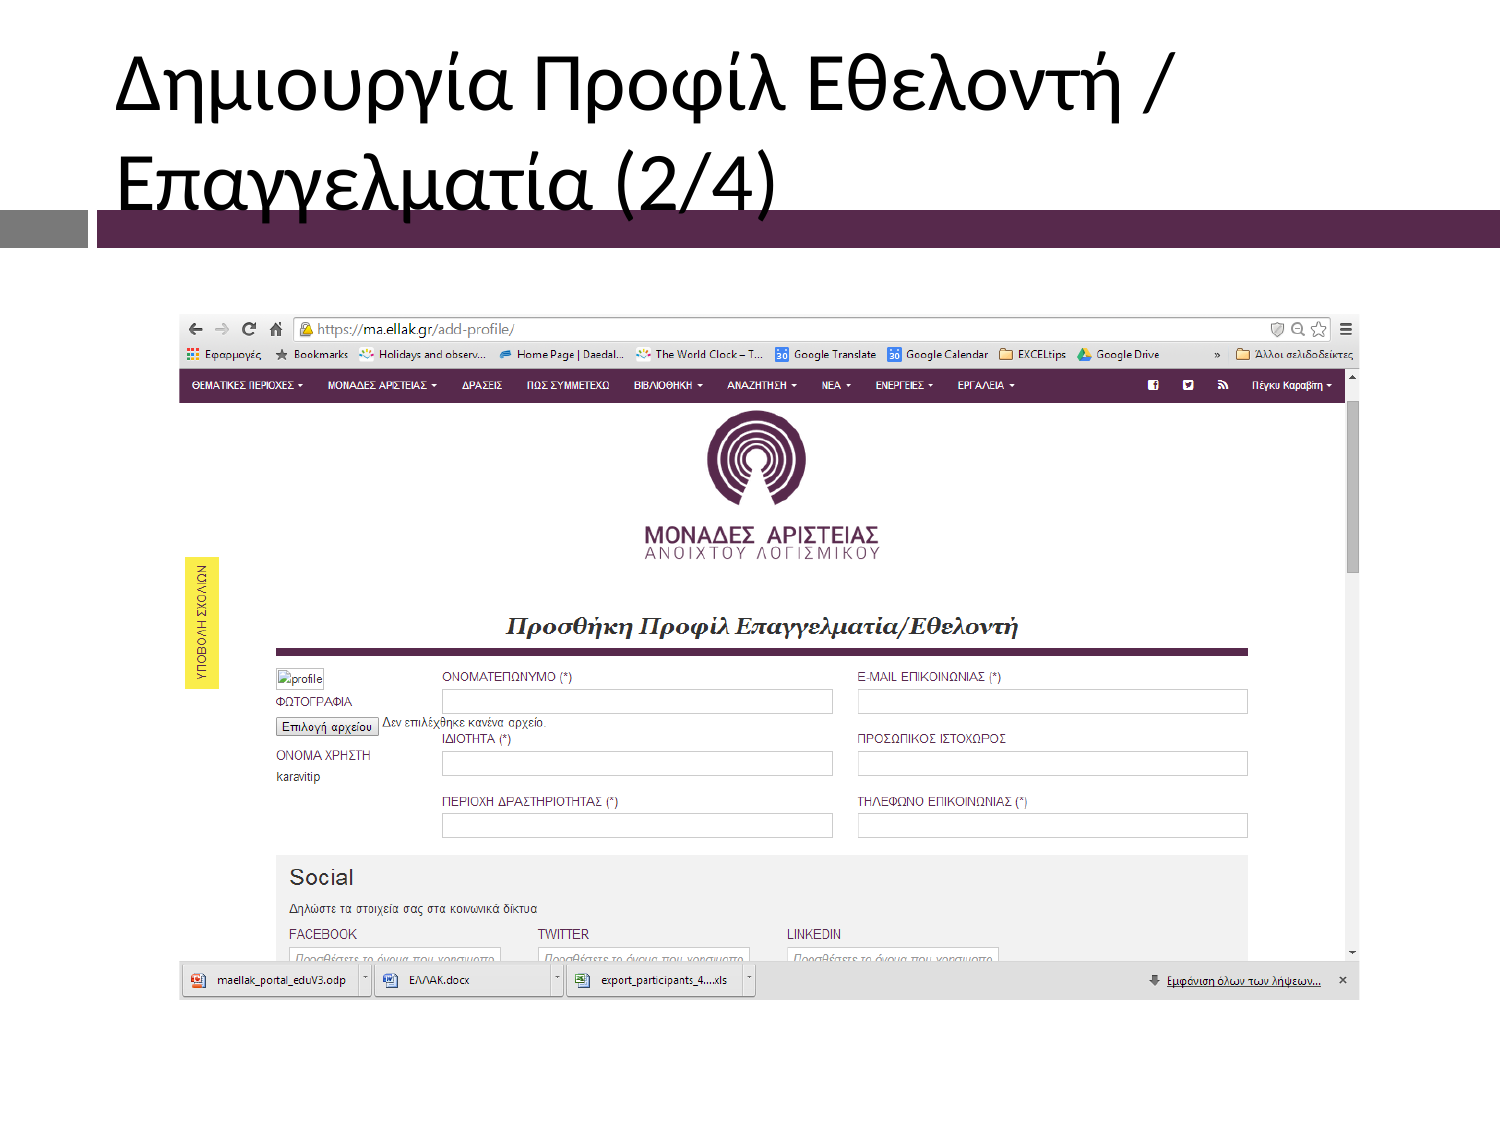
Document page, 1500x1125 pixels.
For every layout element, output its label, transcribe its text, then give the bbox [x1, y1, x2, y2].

picture [179, 314, 1360, 1001]
title Δημιουργία Προφίλ Εθελοντή / Επαγγελματία (2/4) [100, 19, 1438, 182]
